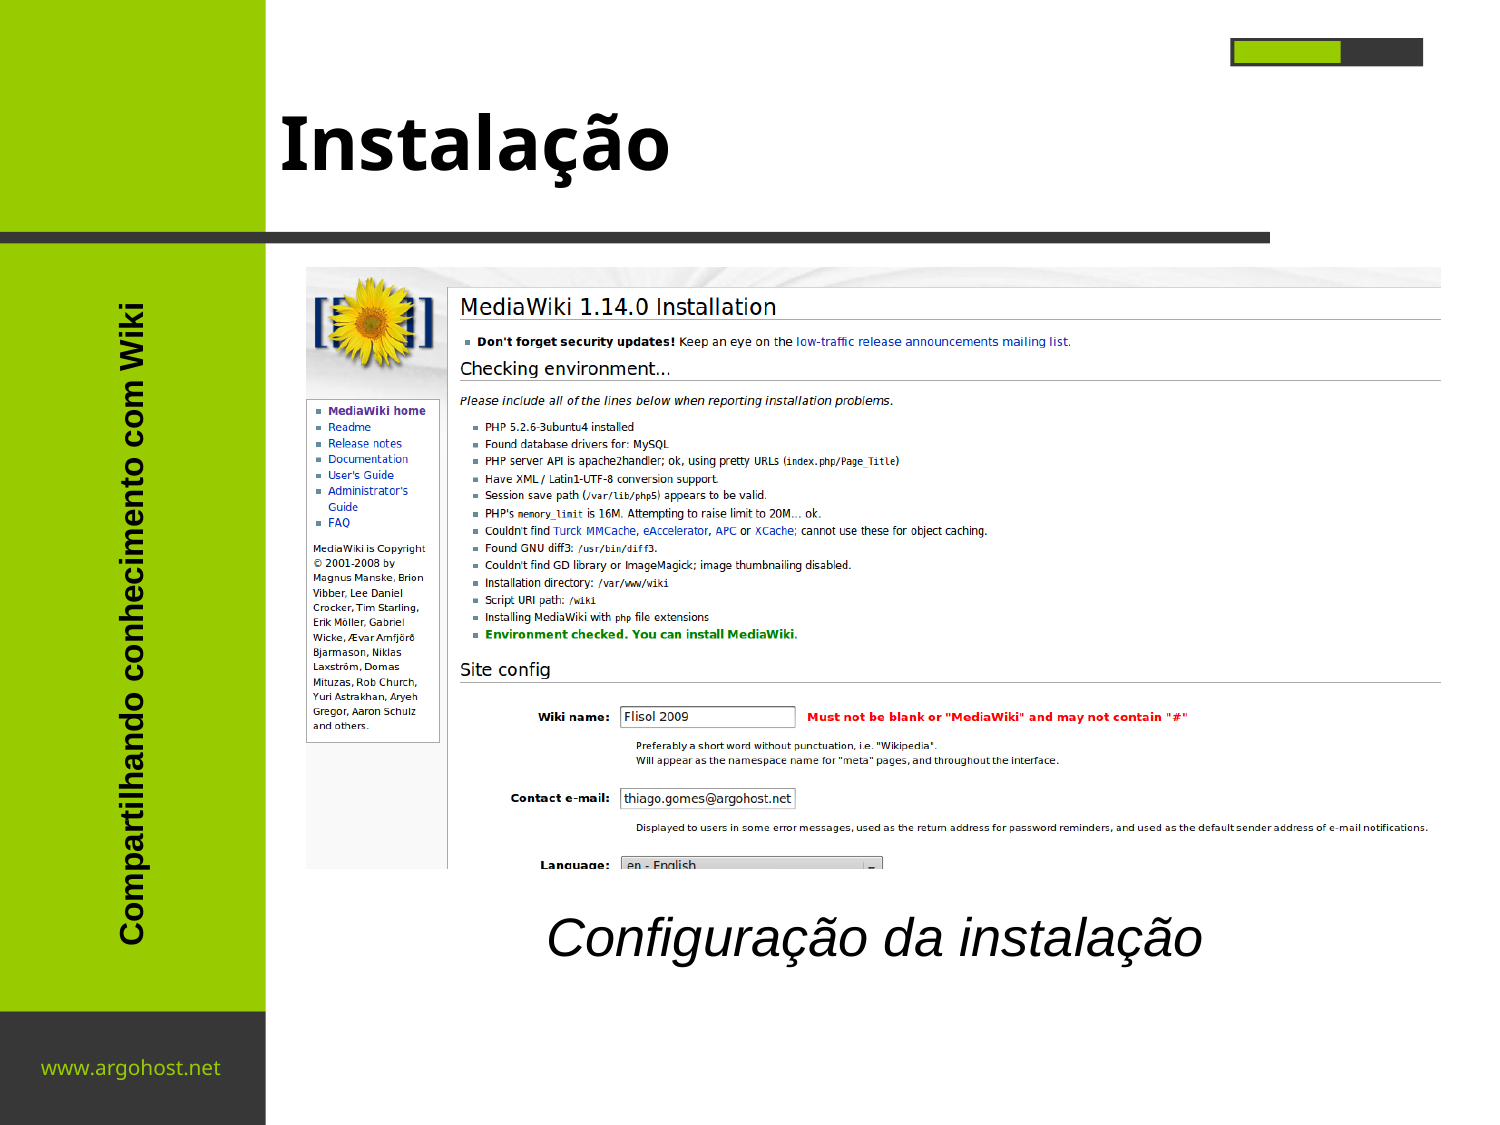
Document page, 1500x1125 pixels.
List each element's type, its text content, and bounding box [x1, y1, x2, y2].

text_box Compartilhando conhecimento com Wiki [100, 278, 160, 970]
picture [306, 267, 1441, 869]
text_box [1230, 38, 1424, 67]
text_box Instalação [265, 88, 1353, 194]
text_box [0, 0, 1270, 1125]
text_box Configuração da instalação [531, 894, 1300, 975]
text_box www.argohost.net [26, 1046, 236, 1088]
